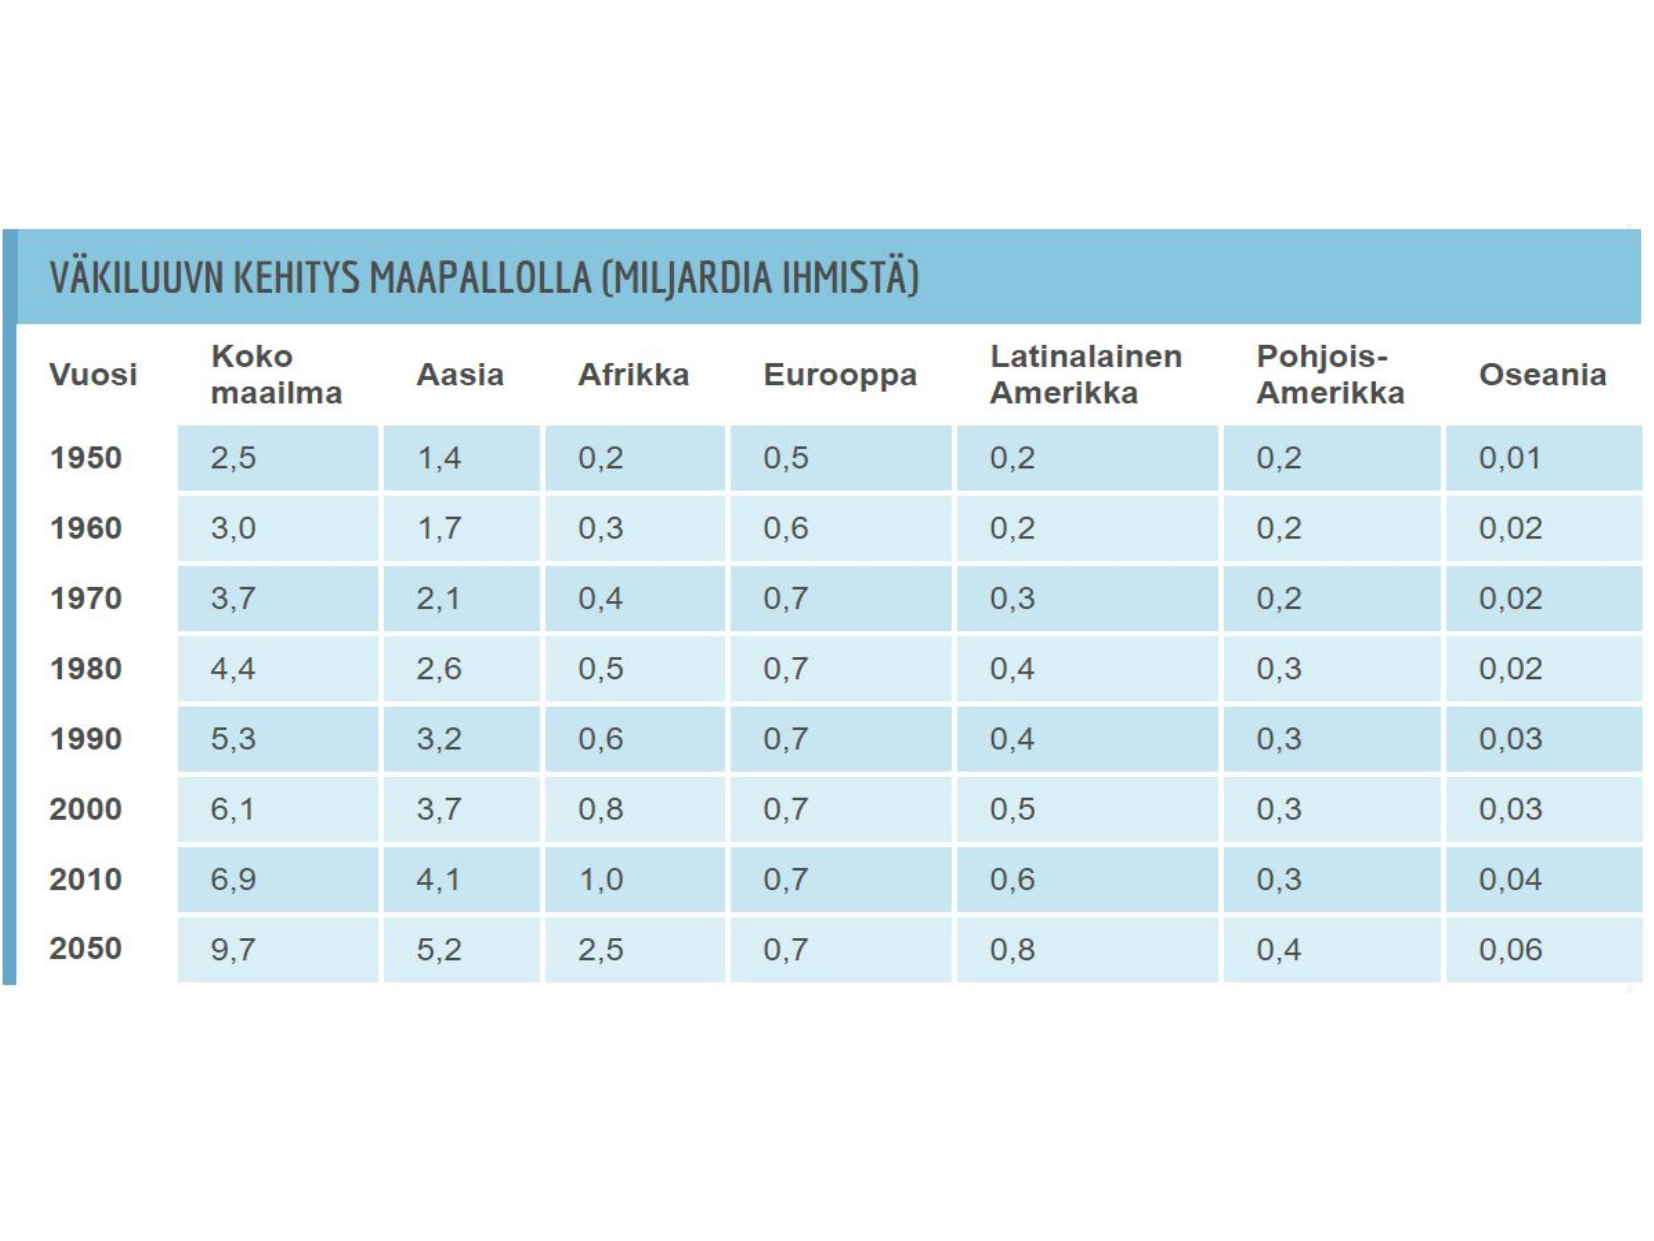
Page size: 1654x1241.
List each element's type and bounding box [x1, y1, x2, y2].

picture [0, 224, 1651, 993]
